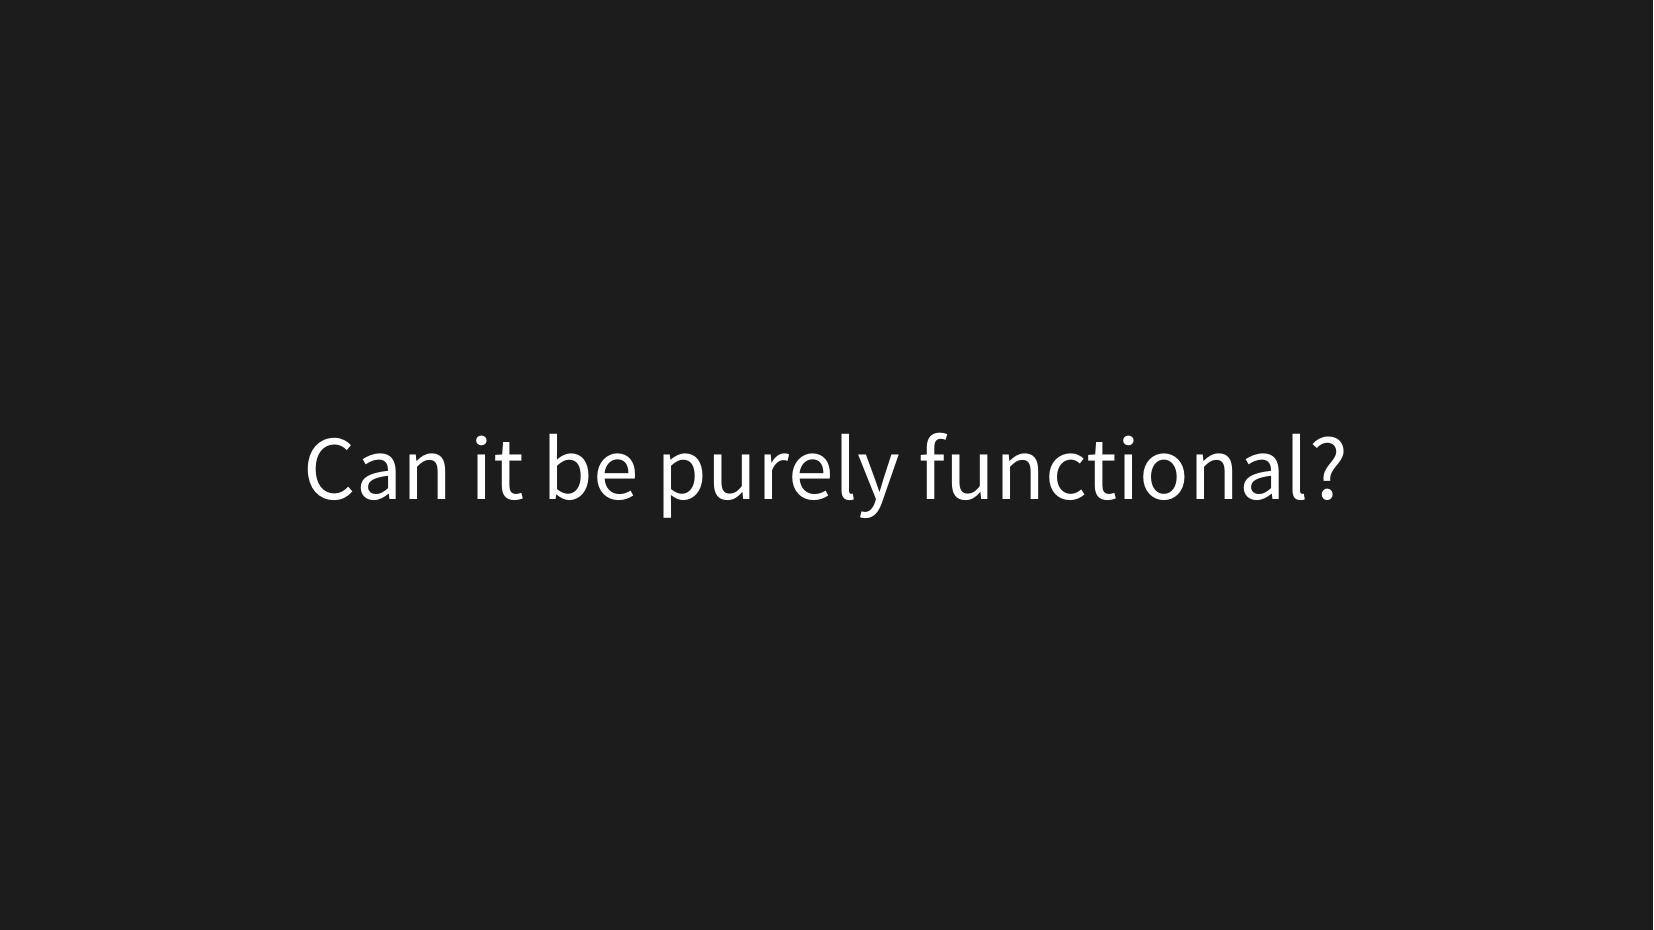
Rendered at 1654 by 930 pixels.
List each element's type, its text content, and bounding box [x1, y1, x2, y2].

title Can it be purely functional? [0, 351, 1653, 582]
